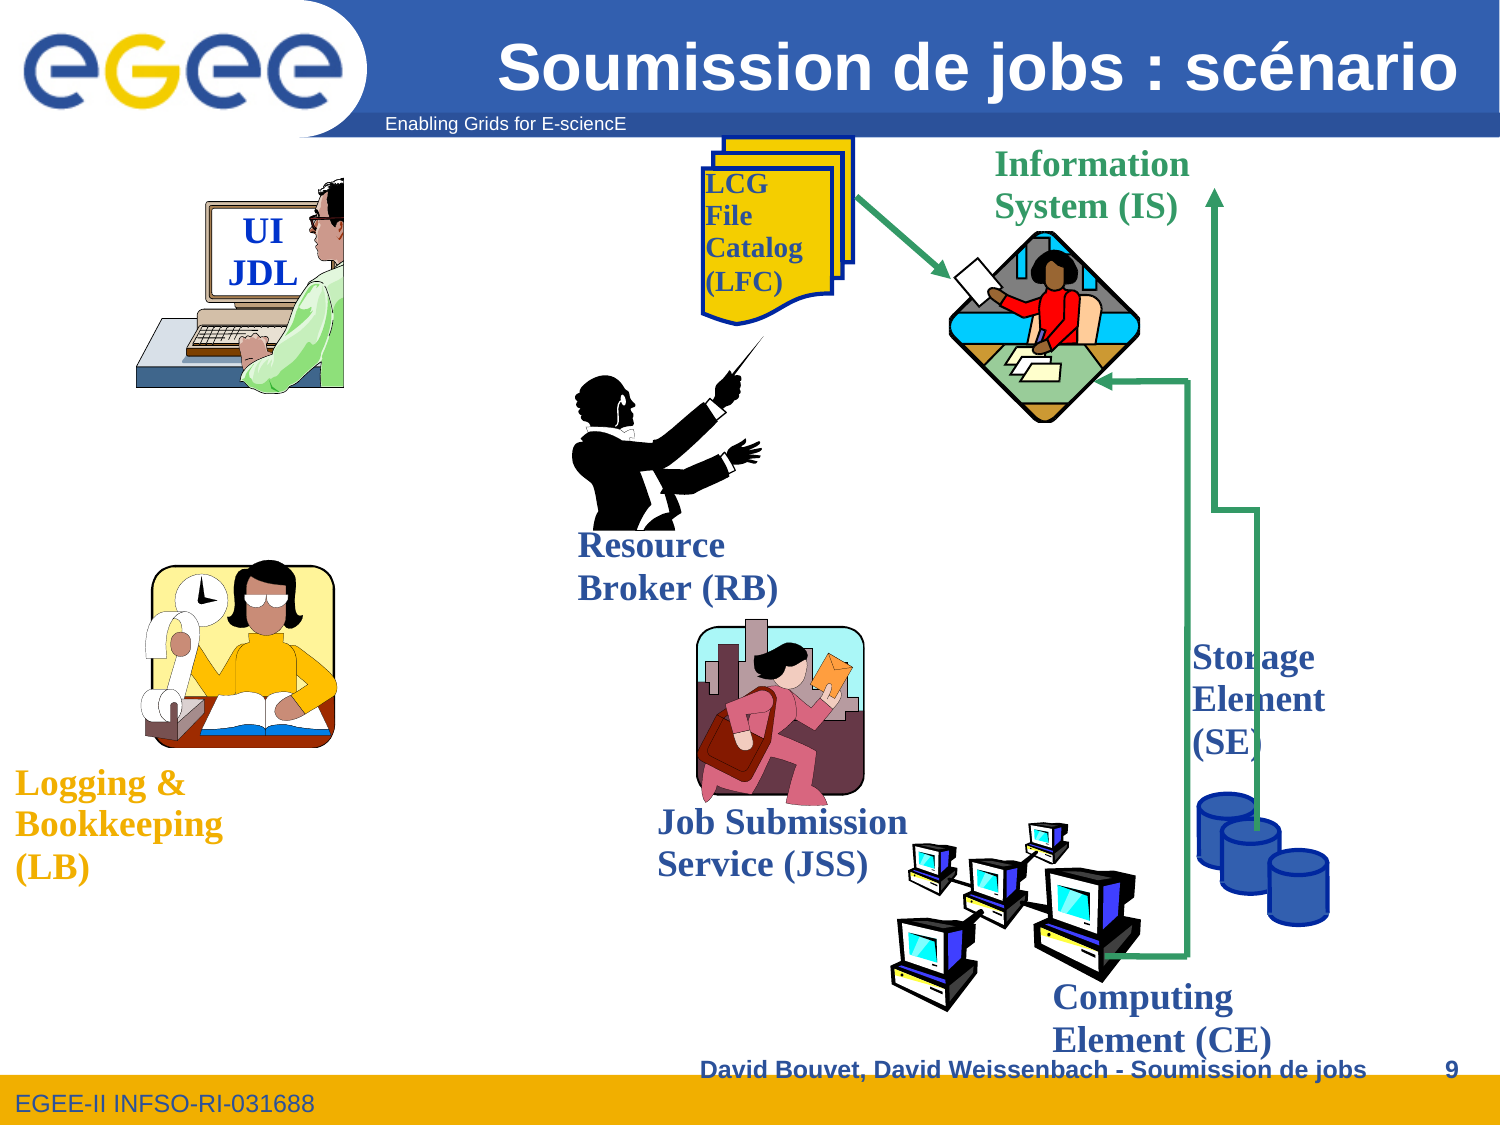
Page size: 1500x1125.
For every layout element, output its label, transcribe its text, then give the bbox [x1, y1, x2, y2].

text_box [702, 307, 782, 325]
chart [696, 618, 865, 792]
chart [140, 556, 341, 748]
text_box Logging & Bookkeeping (LB)‏ [0, 753, 239, 896]
text_box Storage Element (SE)‏ [1191, 628, 1254, 771]
text_box [713, 137, 853, 294]
title Soumission de jobs : scénario [369, 9, 1475, 126]
picture [18, 30, 349, 112]
text_box Computing Element (CE)‏ [1037, 968, 1288, 1069]
text_box LCG File Catalog (LFC)‏ [690, 159, 819, 307]
text_box Information System (IS)‏ [979, 135, 1215, 236]
chart [571, 336, 764, 516]
chart [136, 177, 344, 394]
text_box Storage Element (SE)‏ [1177, 628, 1184, 771]
text_box Resource Broker (RB)‏ [562, 516, 794, 617]
chart [948, 231, 1141, 423]
text_box Job Submission Service (JSS)‏ [642, 792, 923, 894]
text_box Storage Element (SE)‏ [1260, 628, 1341, 771]
text_box UI JDL [213, 202, 314, 302]
picture [887, 818, 1141, 1019]
text_box [1198, 793, 1328, 925]
